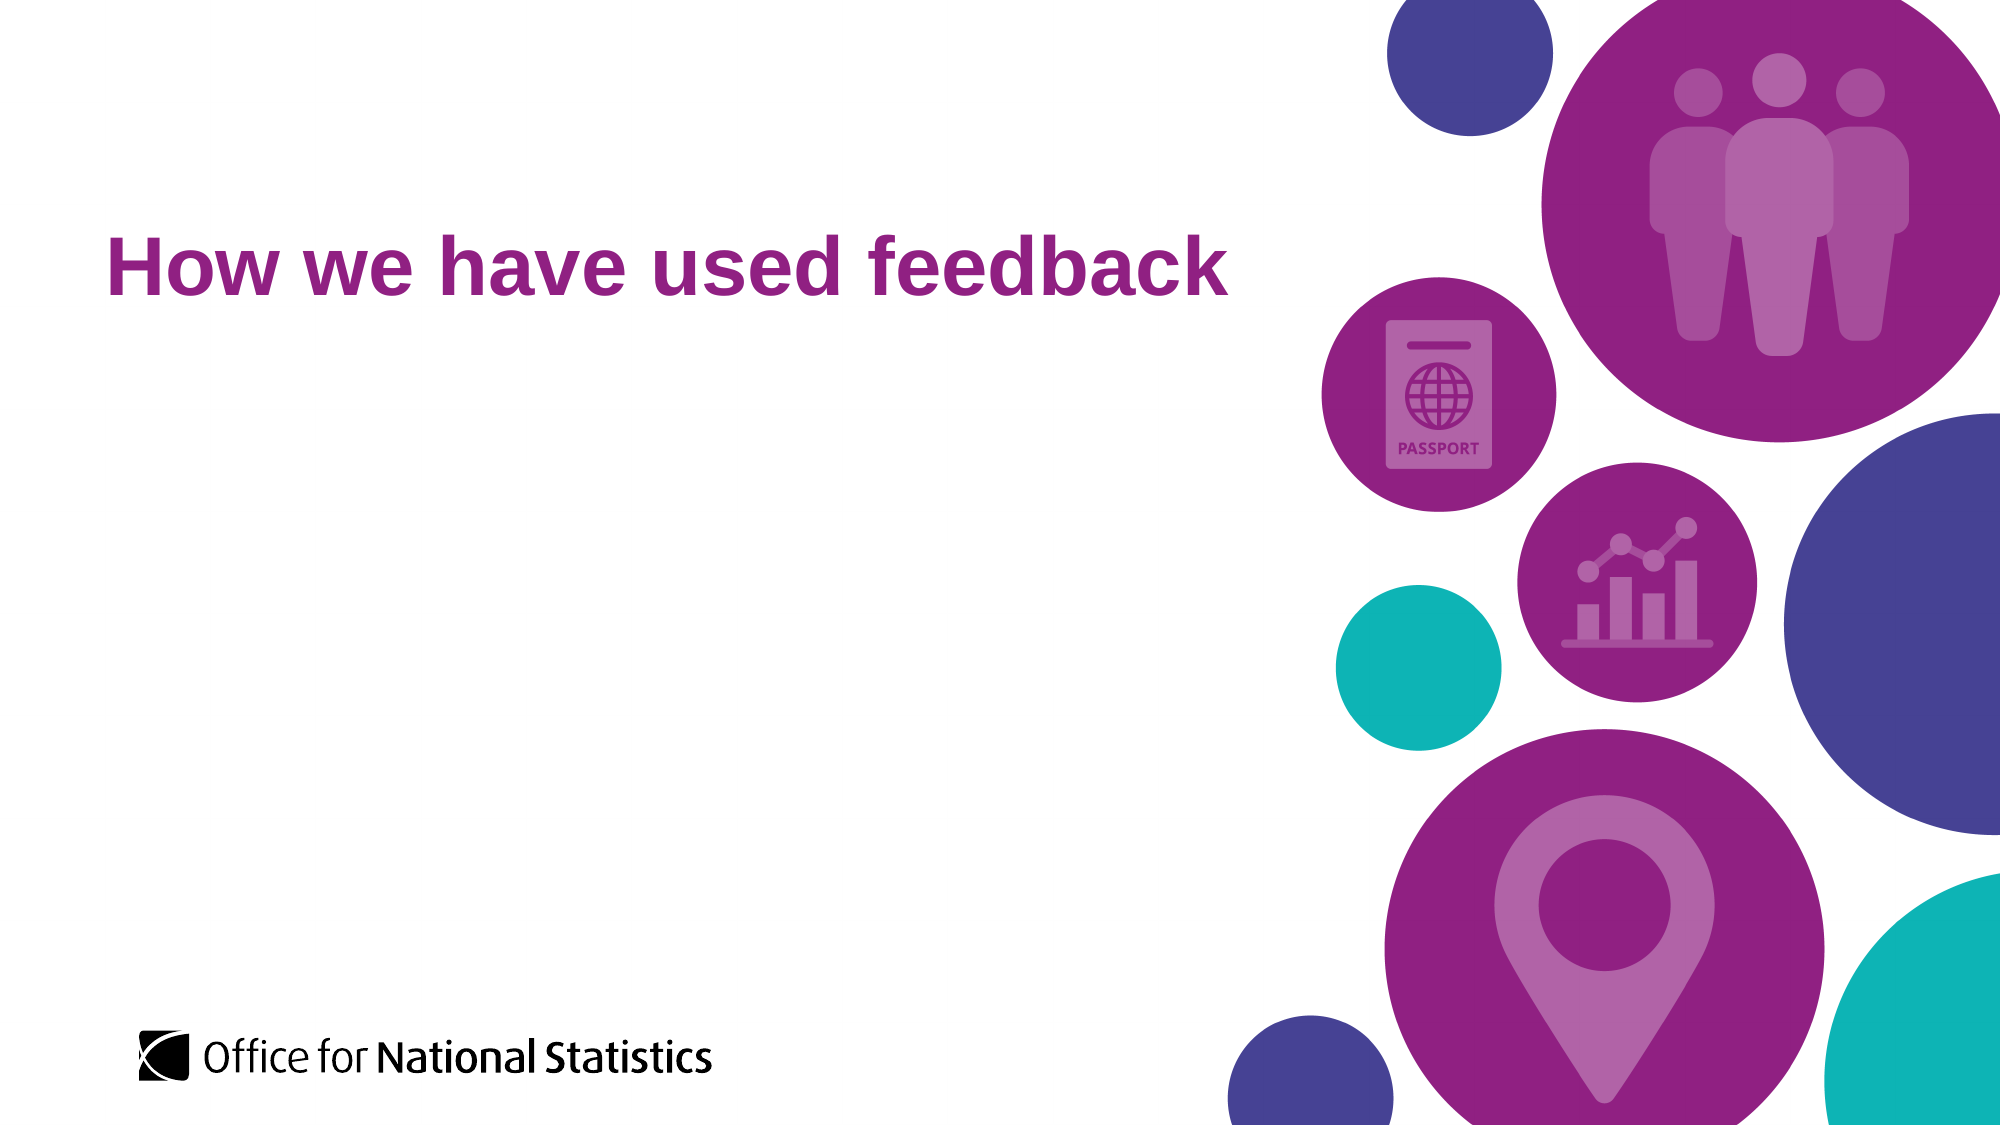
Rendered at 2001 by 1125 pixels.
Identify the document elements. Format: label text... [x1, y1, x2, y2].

title How we have used feedback [105, 220, 1280, 669]
